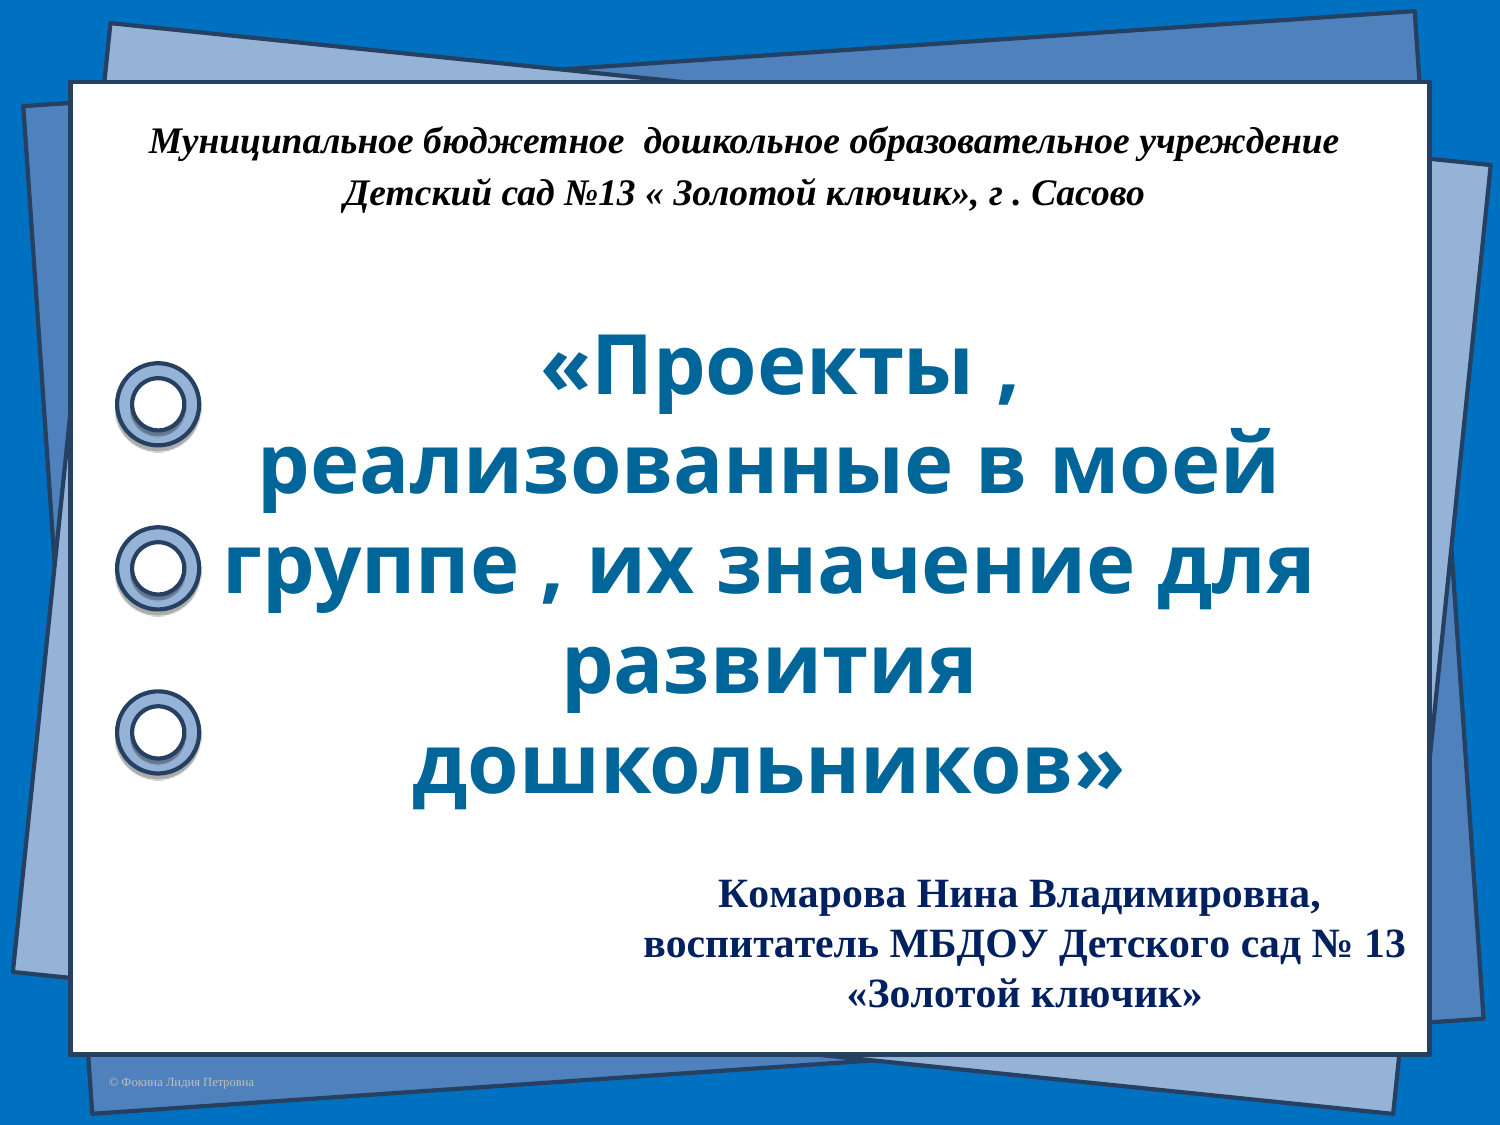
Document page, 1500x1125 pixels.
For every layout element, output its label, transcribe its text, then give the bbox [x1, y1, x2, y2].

text_box Муниципальное бюджетное дошкольное образовательное учреждение Детский сад №13 « Золотой ключик», г . Сасово [71, 102, 1418, 220]
text_box Комарова Нина Владимировна, воспитатель МБДОУ Детского сад № 13 «Золотой ключик» [608, 799, 1442, 1082]
title «Проекты , реализованные в моей группе , их значение для развития дошкольников» [196, 220, 1343, 582]
